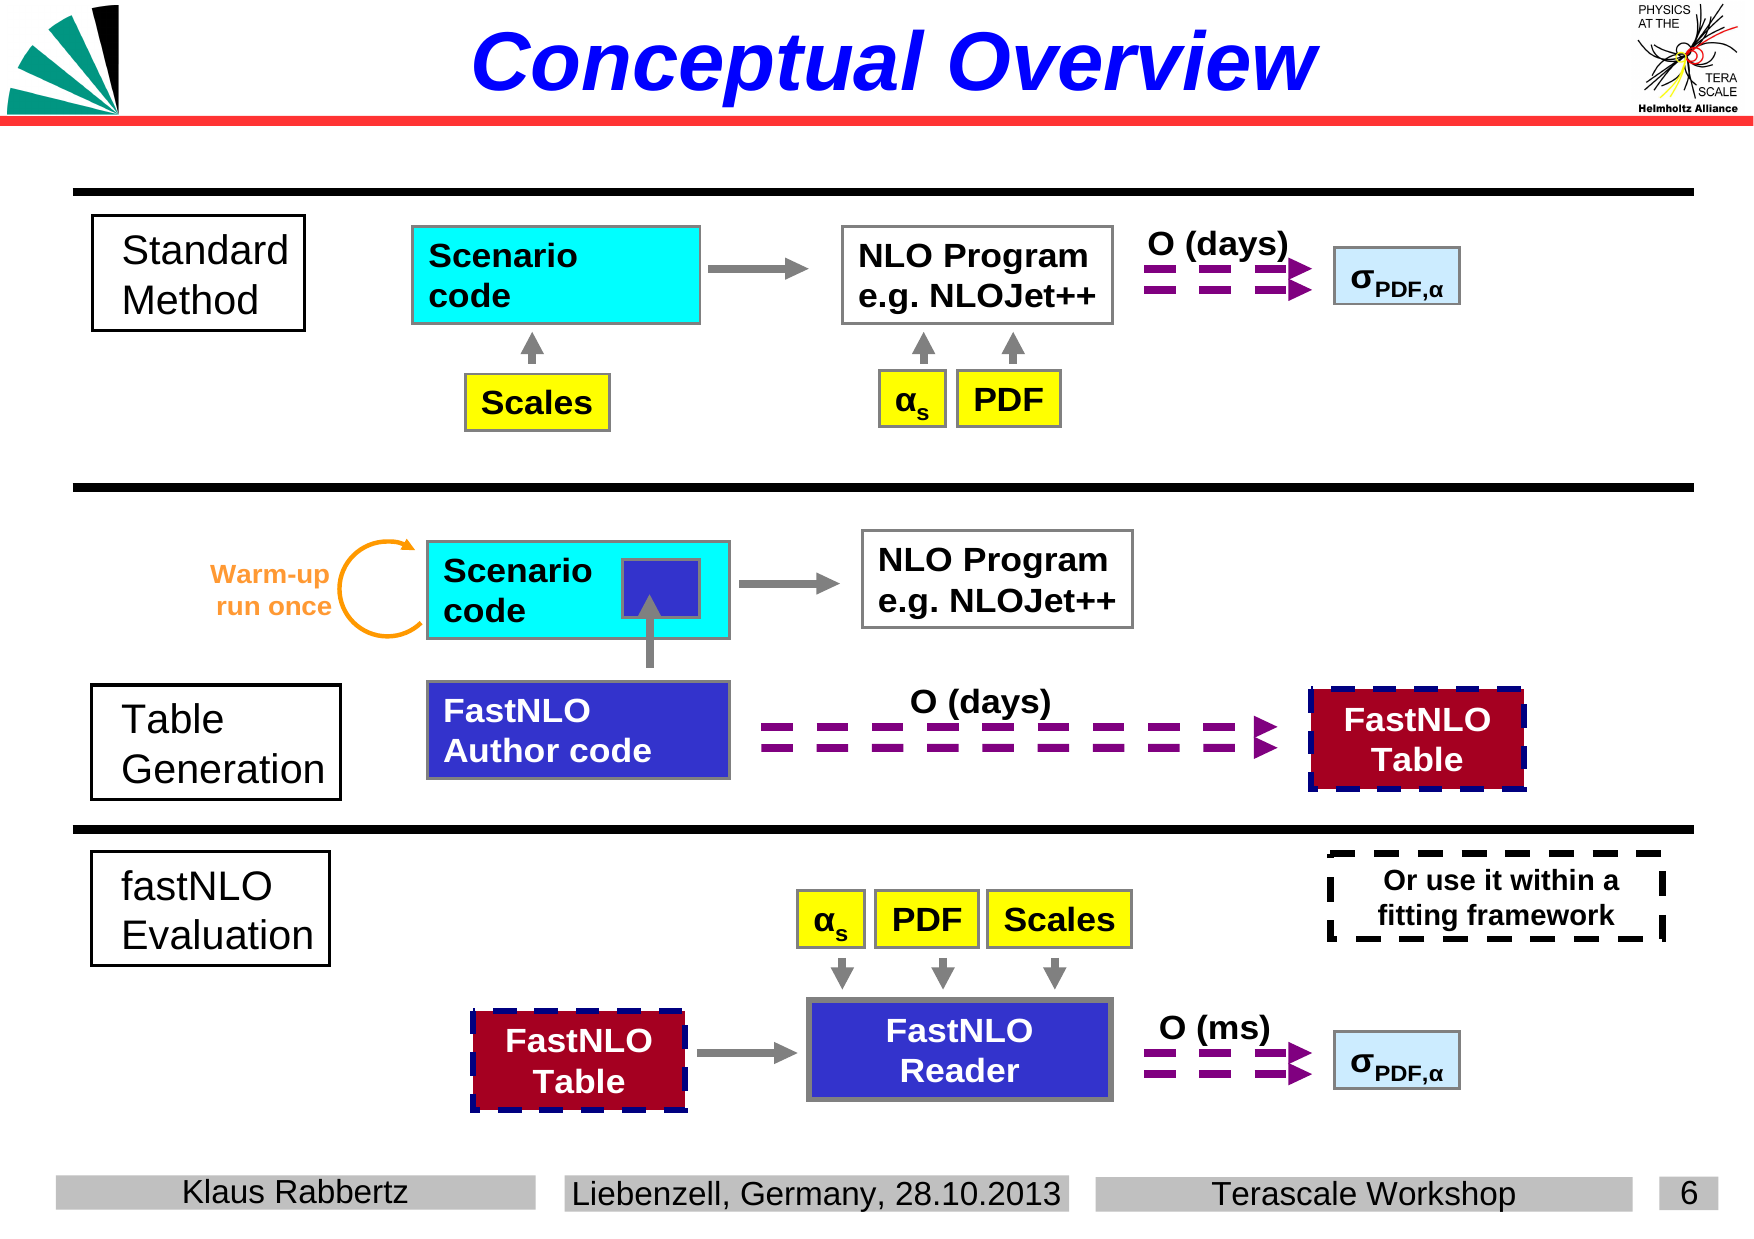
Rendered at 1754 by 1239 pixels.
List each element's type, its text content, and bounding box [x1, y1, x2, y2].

picture [1631, 1, 1745, 115]
text_box Standard Method [92, 215, 305, 331]
title Conceptual Overview [123, 0, 1606, 115]
picture [7, 5, 119, 116]
picture [470, 889, 1463, 1115]
text_box Table Generation [91, 685, 341, 800]
text_box fastNLO Evaluation [91, 851, 330, 966]
text_box Or use it within a fitting framework [1330, 853, 1663, 939]
picture [193, 529, 1529, 794]
picture [410, 215, 1463, 434]
